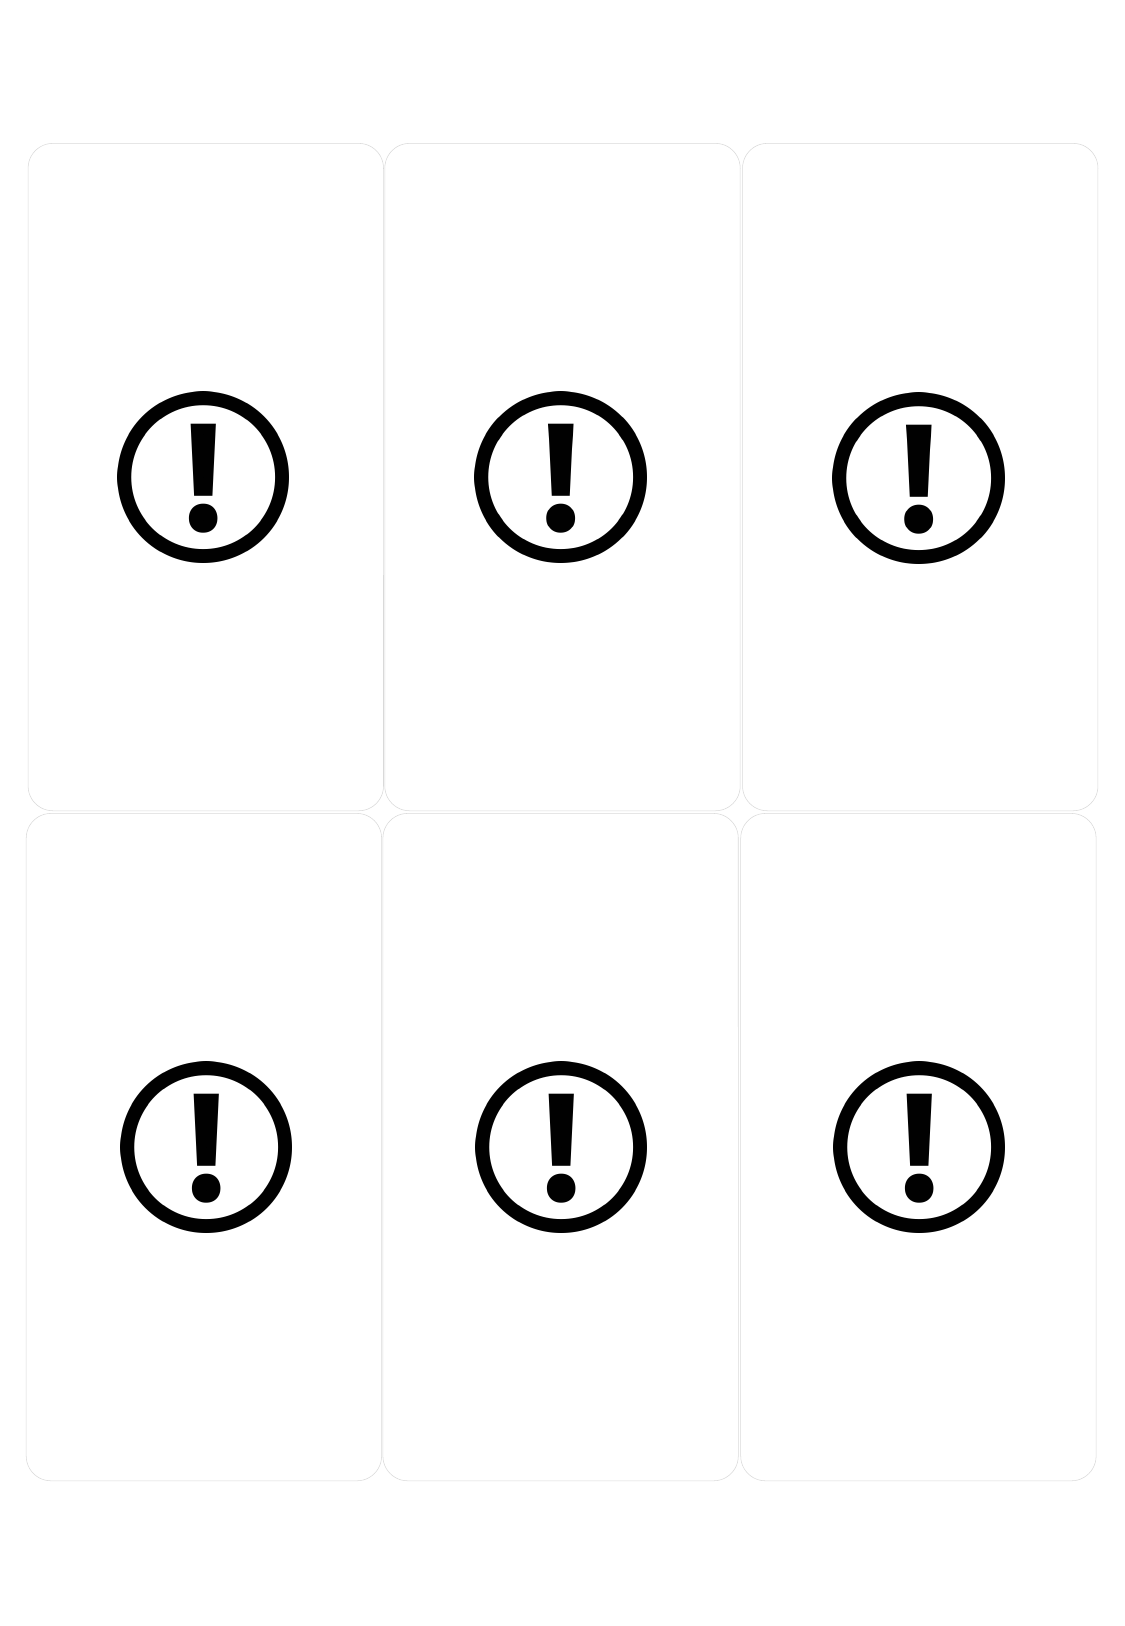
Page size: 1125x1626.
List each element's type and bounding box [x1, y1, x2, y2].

text_box [28, 143, 741, 811]
text_box [742, 143, 1098, 811]
picture [833, 1061, 1005, 1233]
picture [474, 391, 647, 563]
picture [832, 392, 1005, 564]
picture [120, 1061, 292, 1233]
picture [117, 391, 289, 563]
picture [475, 1061, 647, 1233]
text_box [740, 813, 1097, 1481]
text_box [26, 813, 739, 1481]
